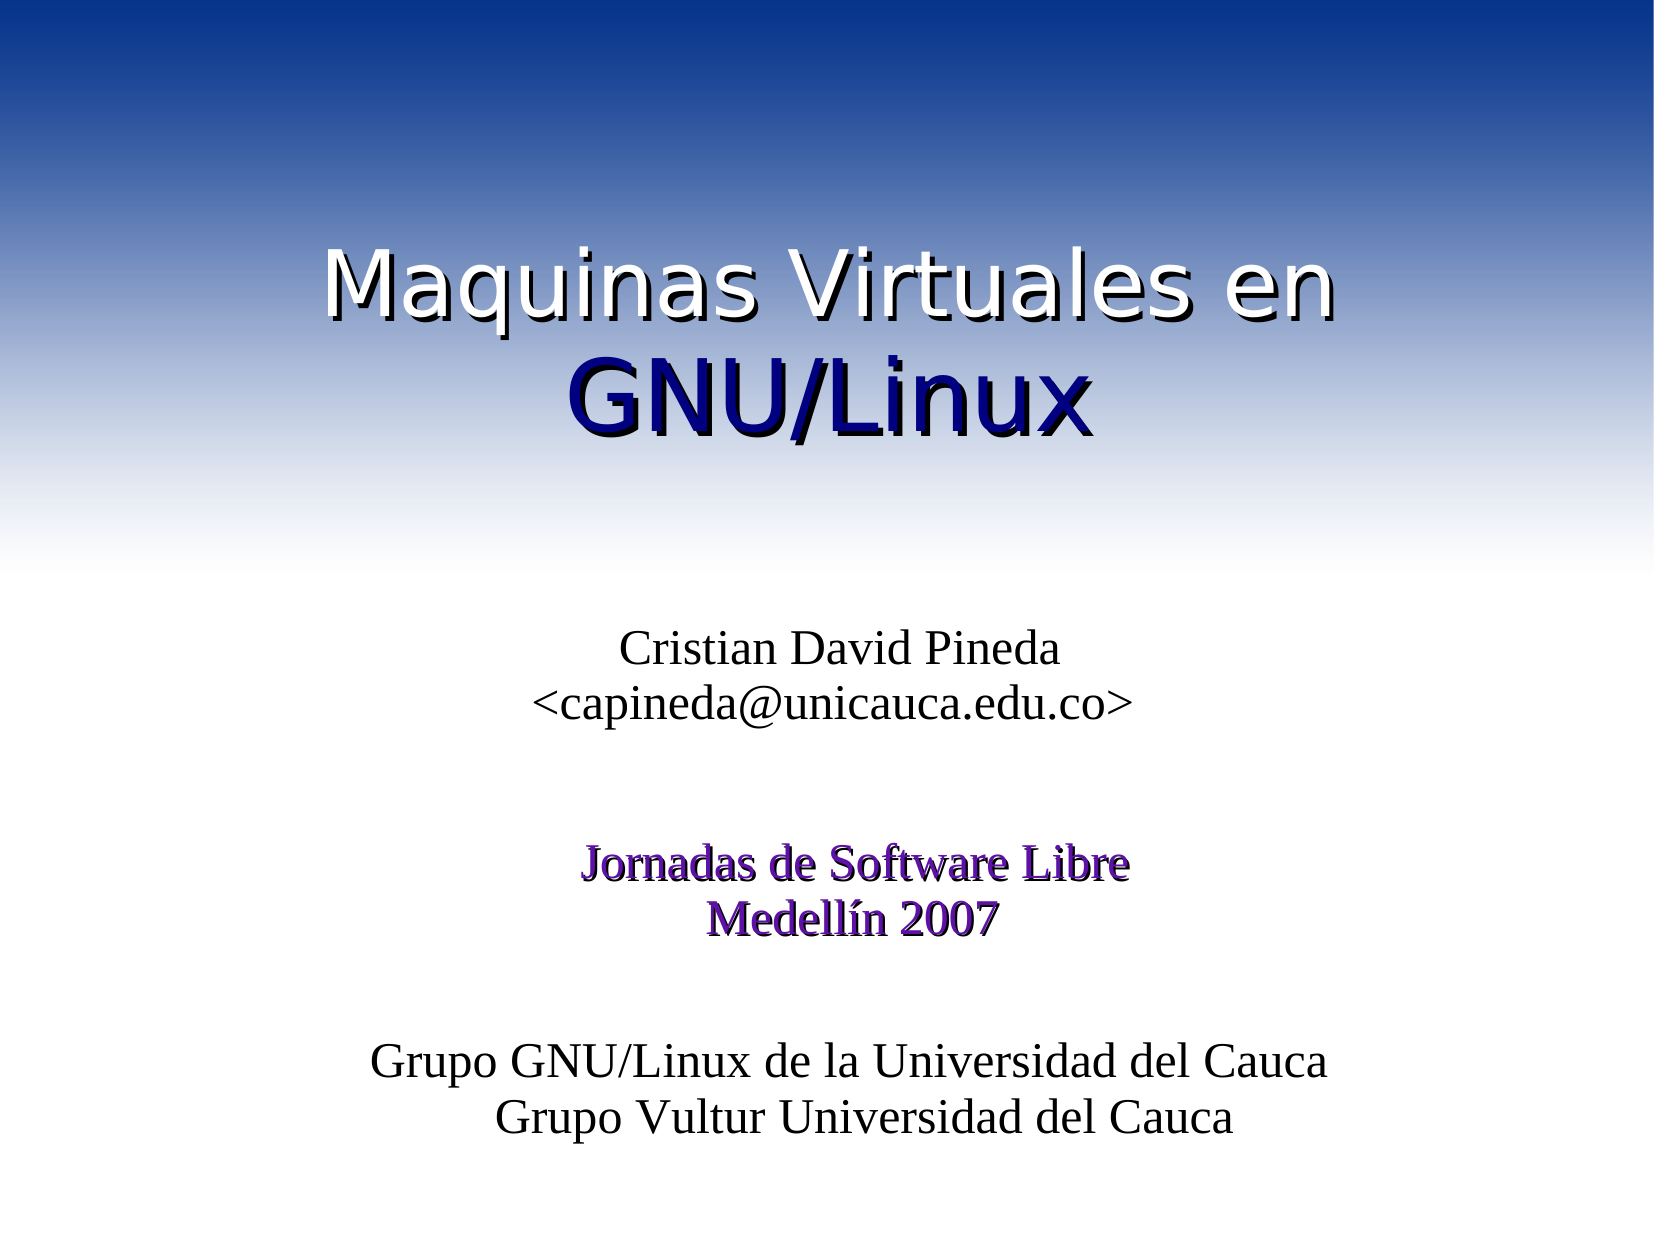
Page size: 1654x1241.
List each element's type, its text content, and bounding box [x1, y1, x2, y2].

picture [0, 0, 1654, 1241]
text_box Grupo GNU/Linux de la Universidad del Cauca Grupo Vultur Universidad del Cauca [369, 1033, 1329, 1145]
text_box Jornadas de Software Libre Medellín 2007 [392, 834, 1359, 945]
title Maquinas Virtuales en GNU/Linux [123, 231, 1536, 455]
text_box Cristian David Pineda <capineda@unicauca.edu.co> [531, 620, 1359, 731]
